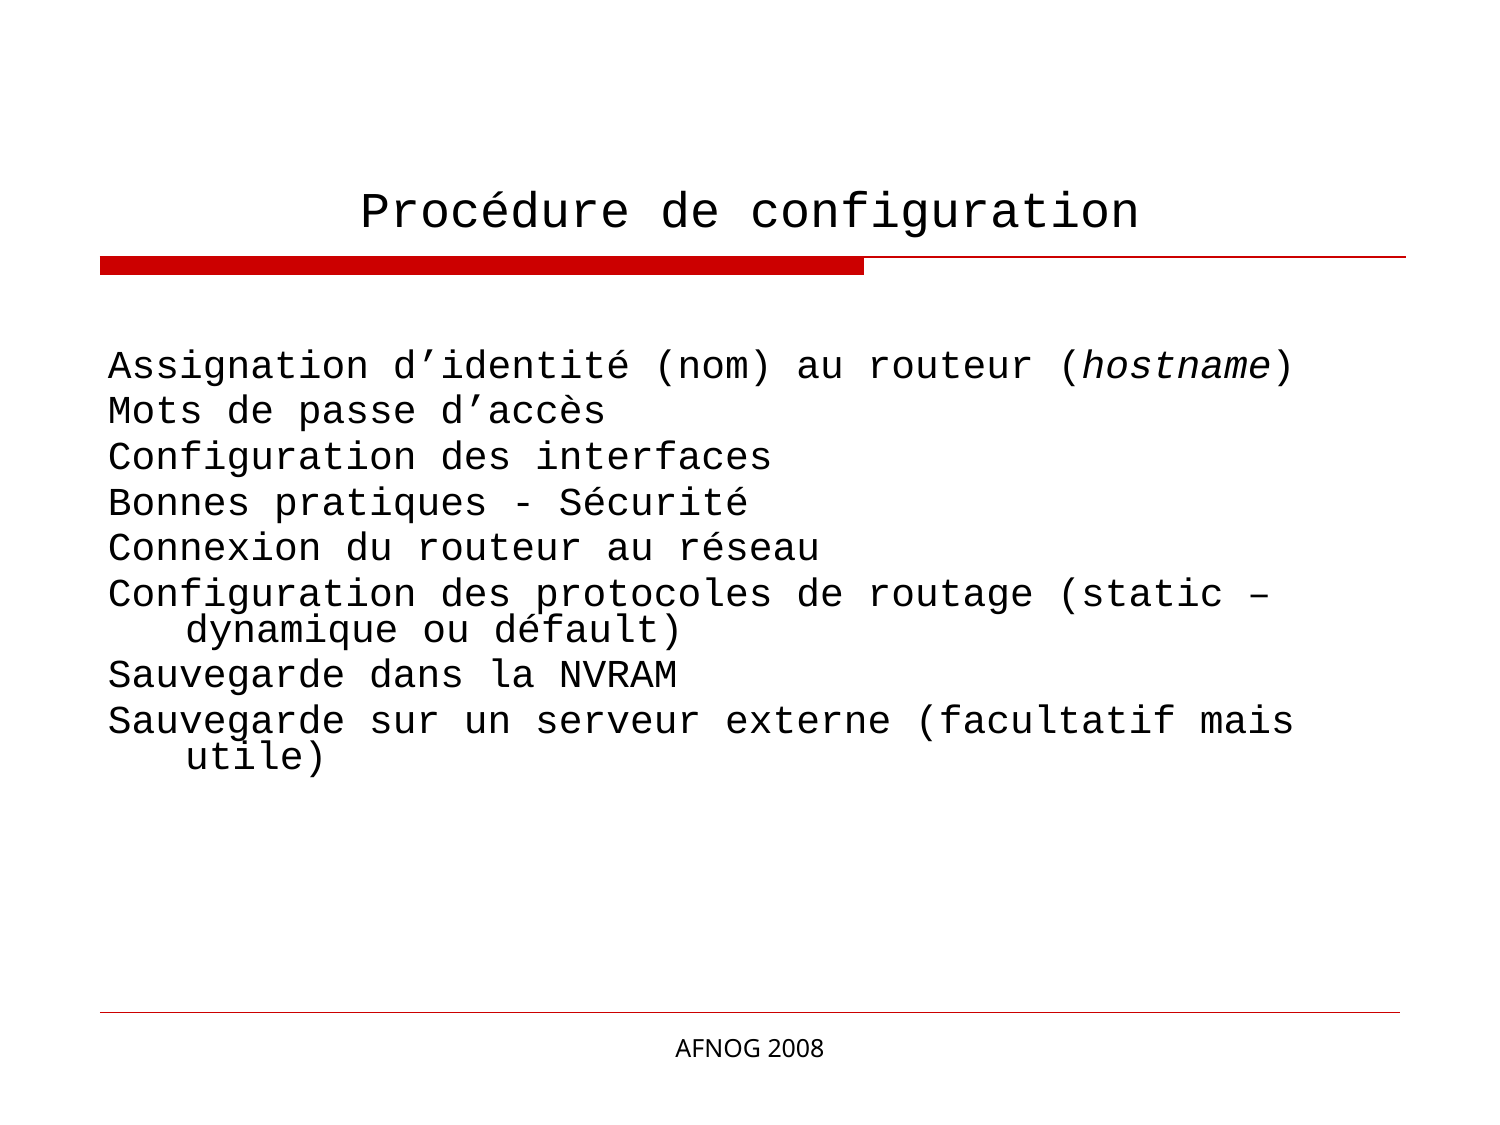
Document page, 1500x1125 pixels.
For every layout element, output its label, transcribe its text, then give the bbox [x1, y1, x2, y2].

list Assignation d’identité (nom) au routeur (hostname) Mots de passe d’accès Configuration des interfaces Bonnes pratiques - Sécurité Connexion du routeur au réseau Configuration des protocoles de routage (static – dynamique ou défault) Sauvegarde dans la NVRAM Sauvegarde sur un serveur externe (facultatif mais utile) [92, 287, 1406, 988]
text_box AFNOG 2008 [512, 1024, 988, 1103]
title Procédure de configuration [94, 49, 1407, 250]
